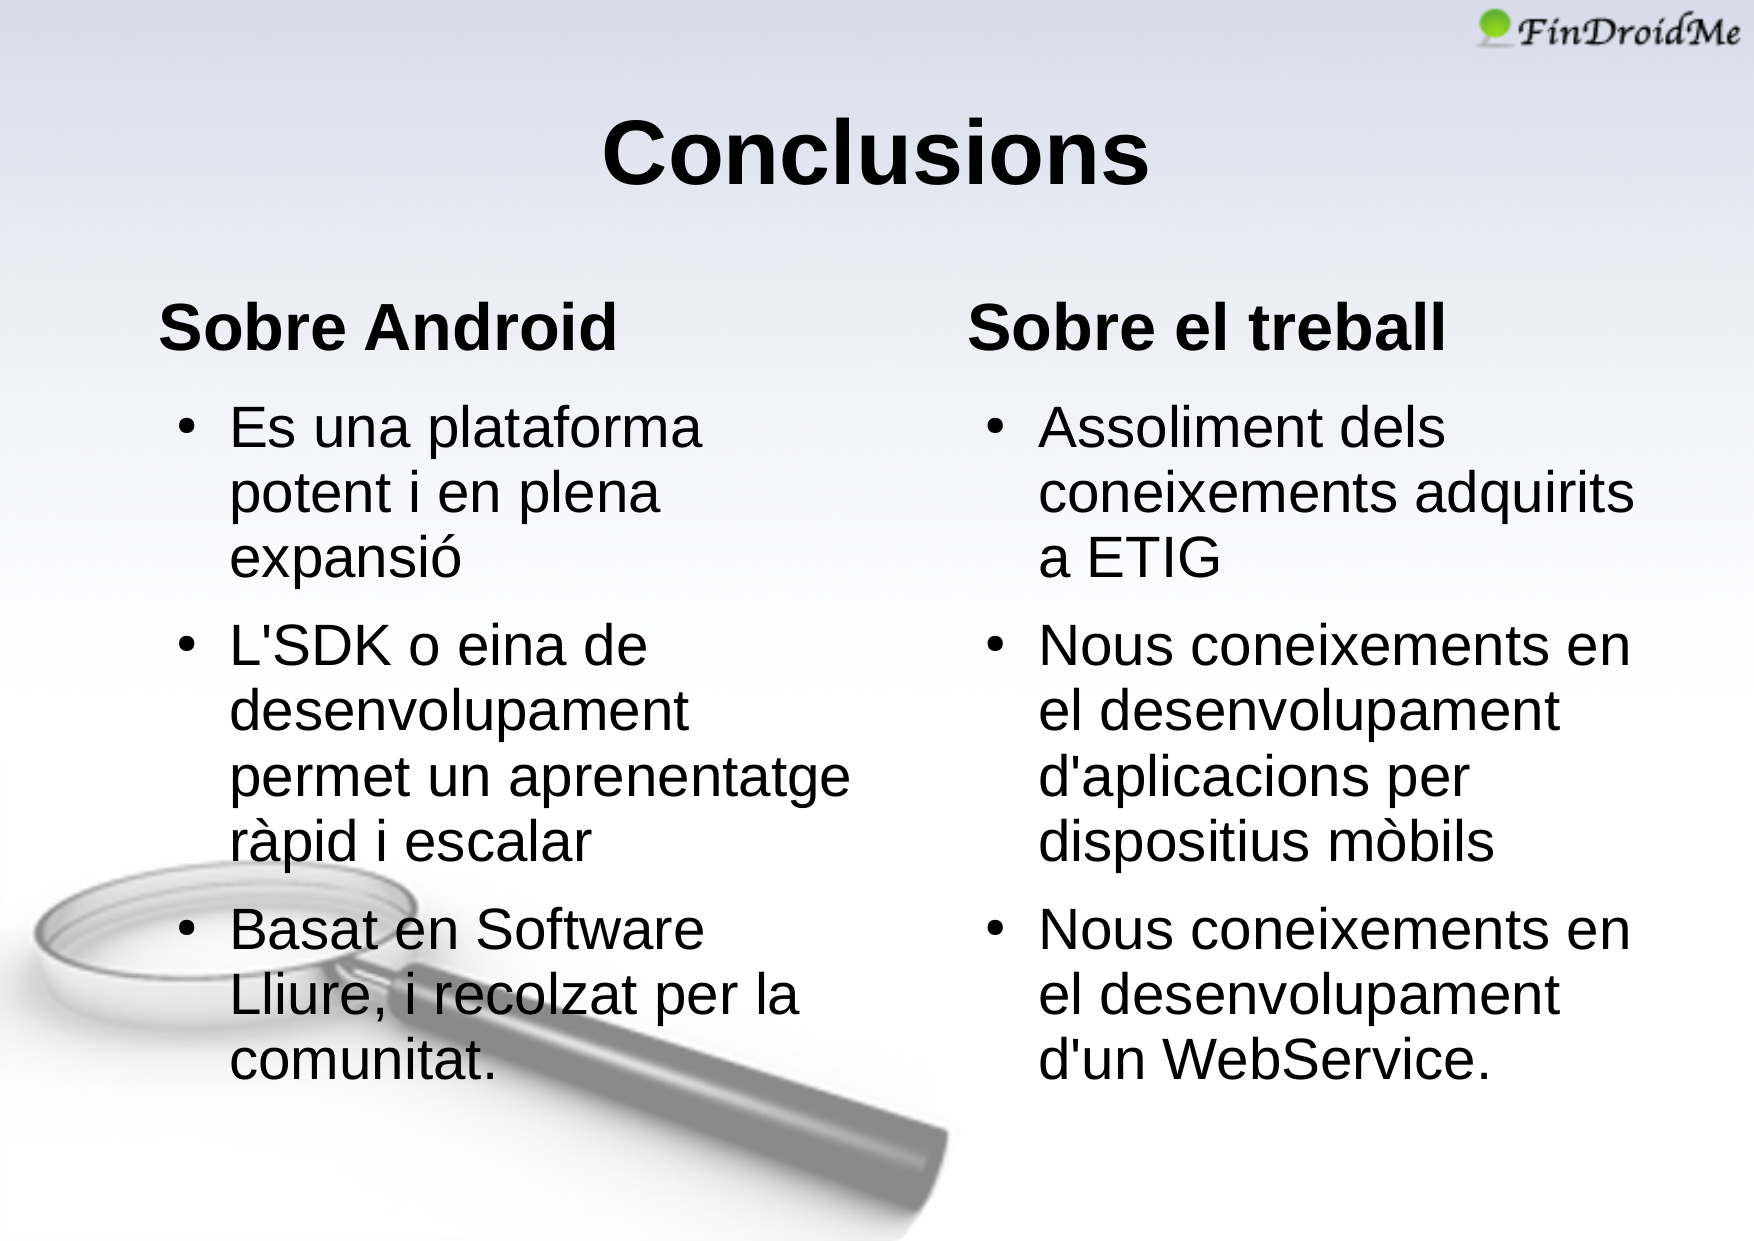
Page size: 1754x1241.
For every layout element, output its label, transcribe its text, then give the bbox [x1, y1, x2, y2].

title Conclusions [87, 49, 1667, 257]
list Sobre Android Es una plataforma potent i en plena expansió L'SDK o eina de desenvolupament permet un aprenentatge ràpid i escalar Basat en Software Lliure, i recolzat per la comunitat. [87, 290, 858, 1109]
list Sobre el treball Assoliment dels coneixements adquirits a ETIG Nous coneixements en el desenvolupament d'aplicacions per dispositius mòbils Nous coneixements en el desenvolupament d'un WebService. [896, 290, 1667, 1094]
picture [0, 0, 1754, 1241]
